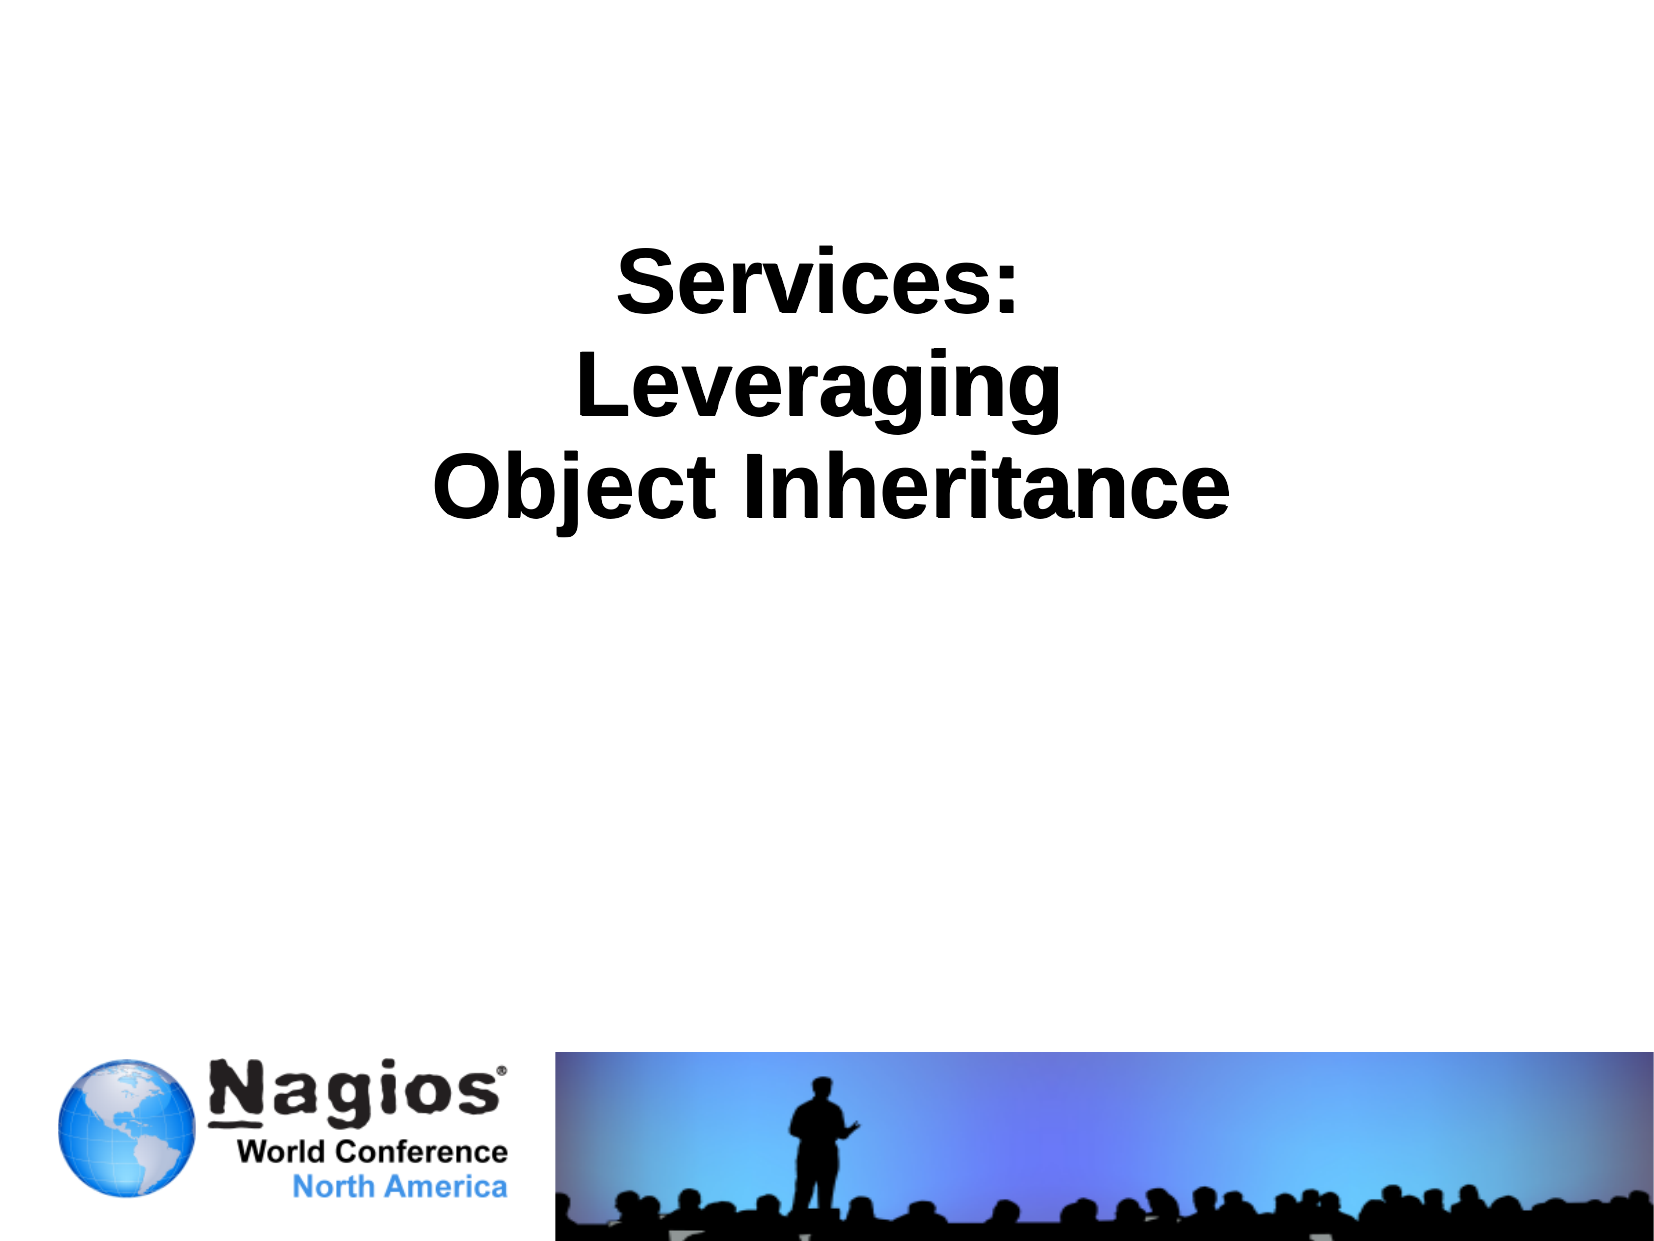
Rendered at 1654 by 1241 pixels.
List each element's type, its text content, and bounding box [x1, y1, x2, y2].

picture [555, 1052, 1654, 1241]
picture [58, 1058, 509, 1228]
title Services: Leveraging Object Inheritance [87, 229, 1576, 538]
